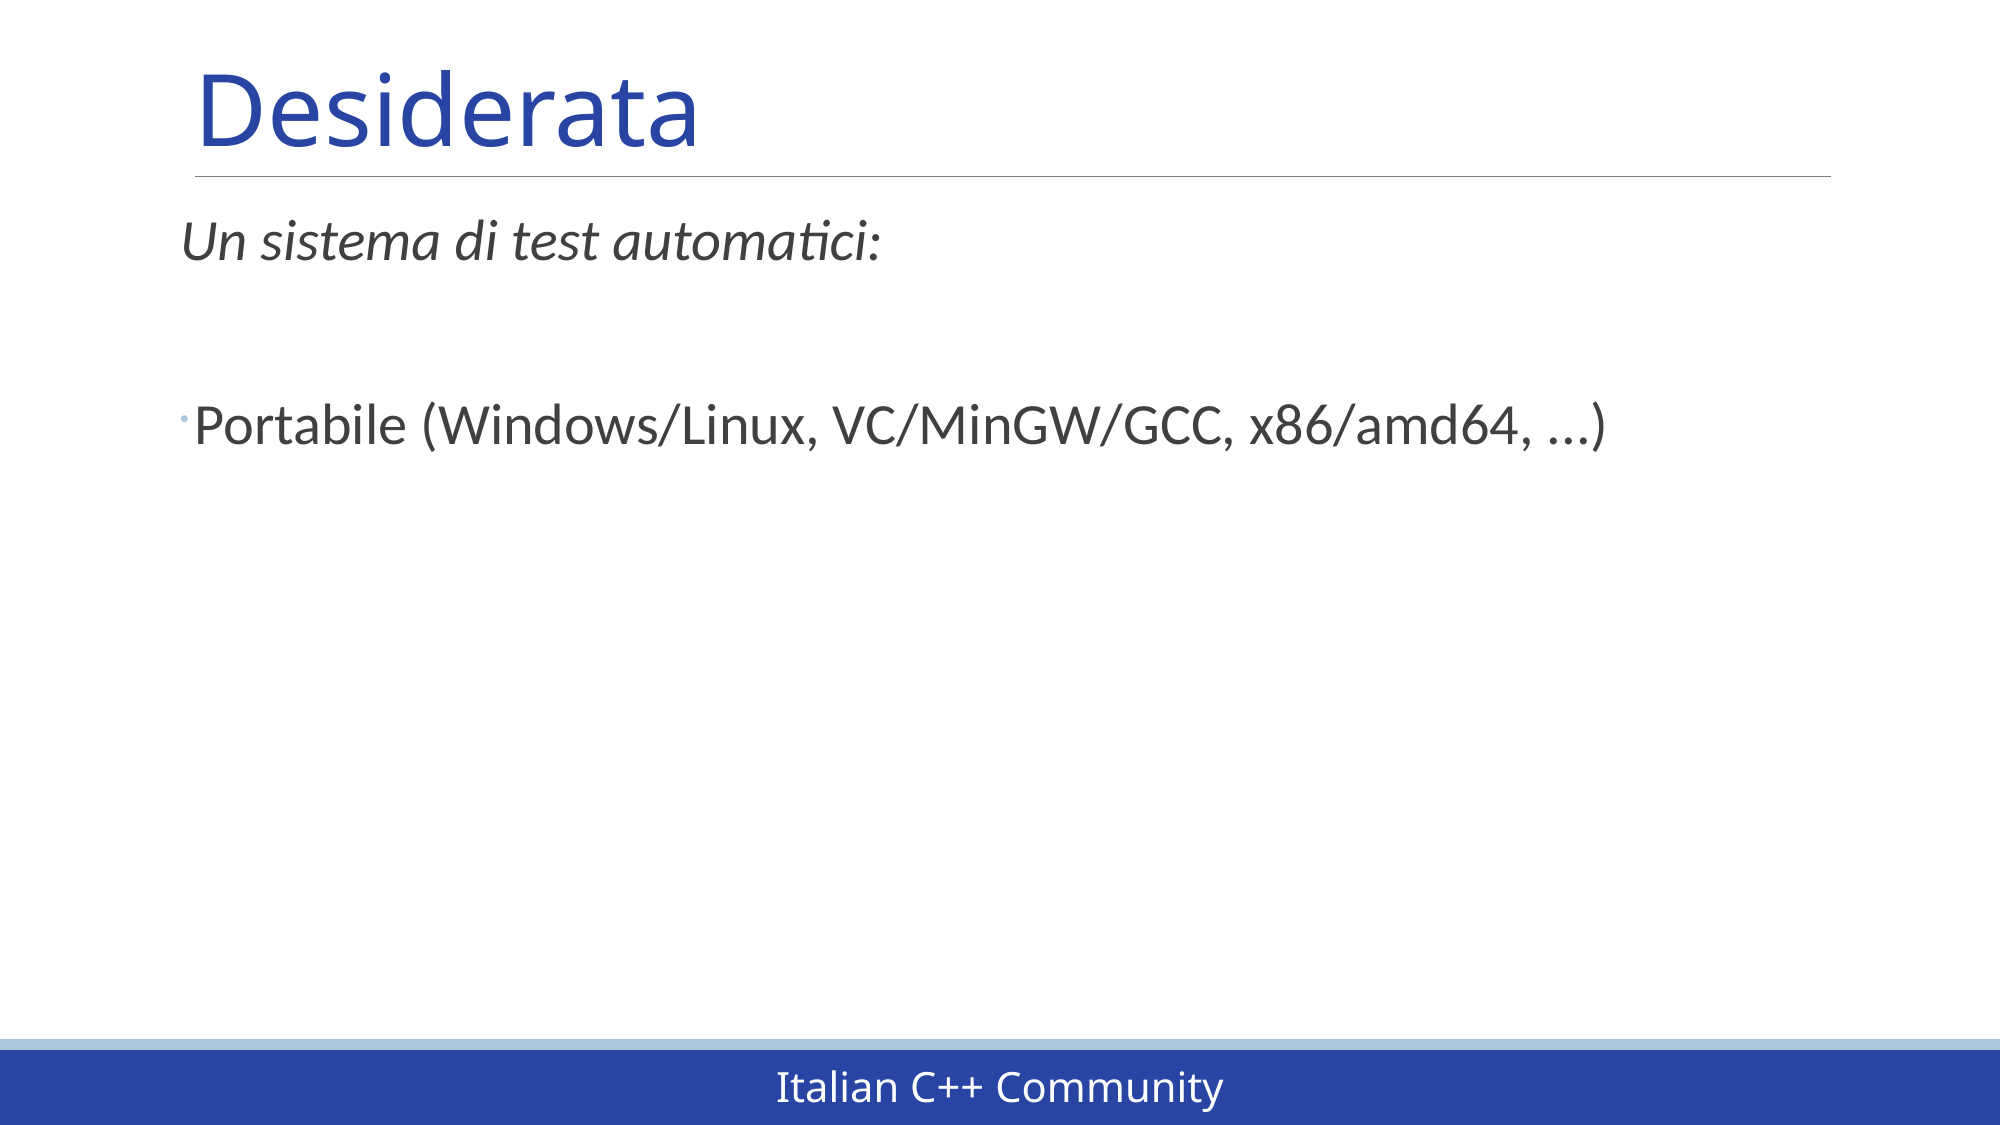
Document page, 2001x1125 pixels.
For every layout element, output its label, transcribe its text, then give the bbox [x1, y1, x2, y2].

list Un sistema di test automatici: Portabile (Windows/Linux, VC/MinGW/GCC, x86/amd64, ...) [179, 202, 1830, 1011]
title Desiderata [179, 2, 1830, 175]
